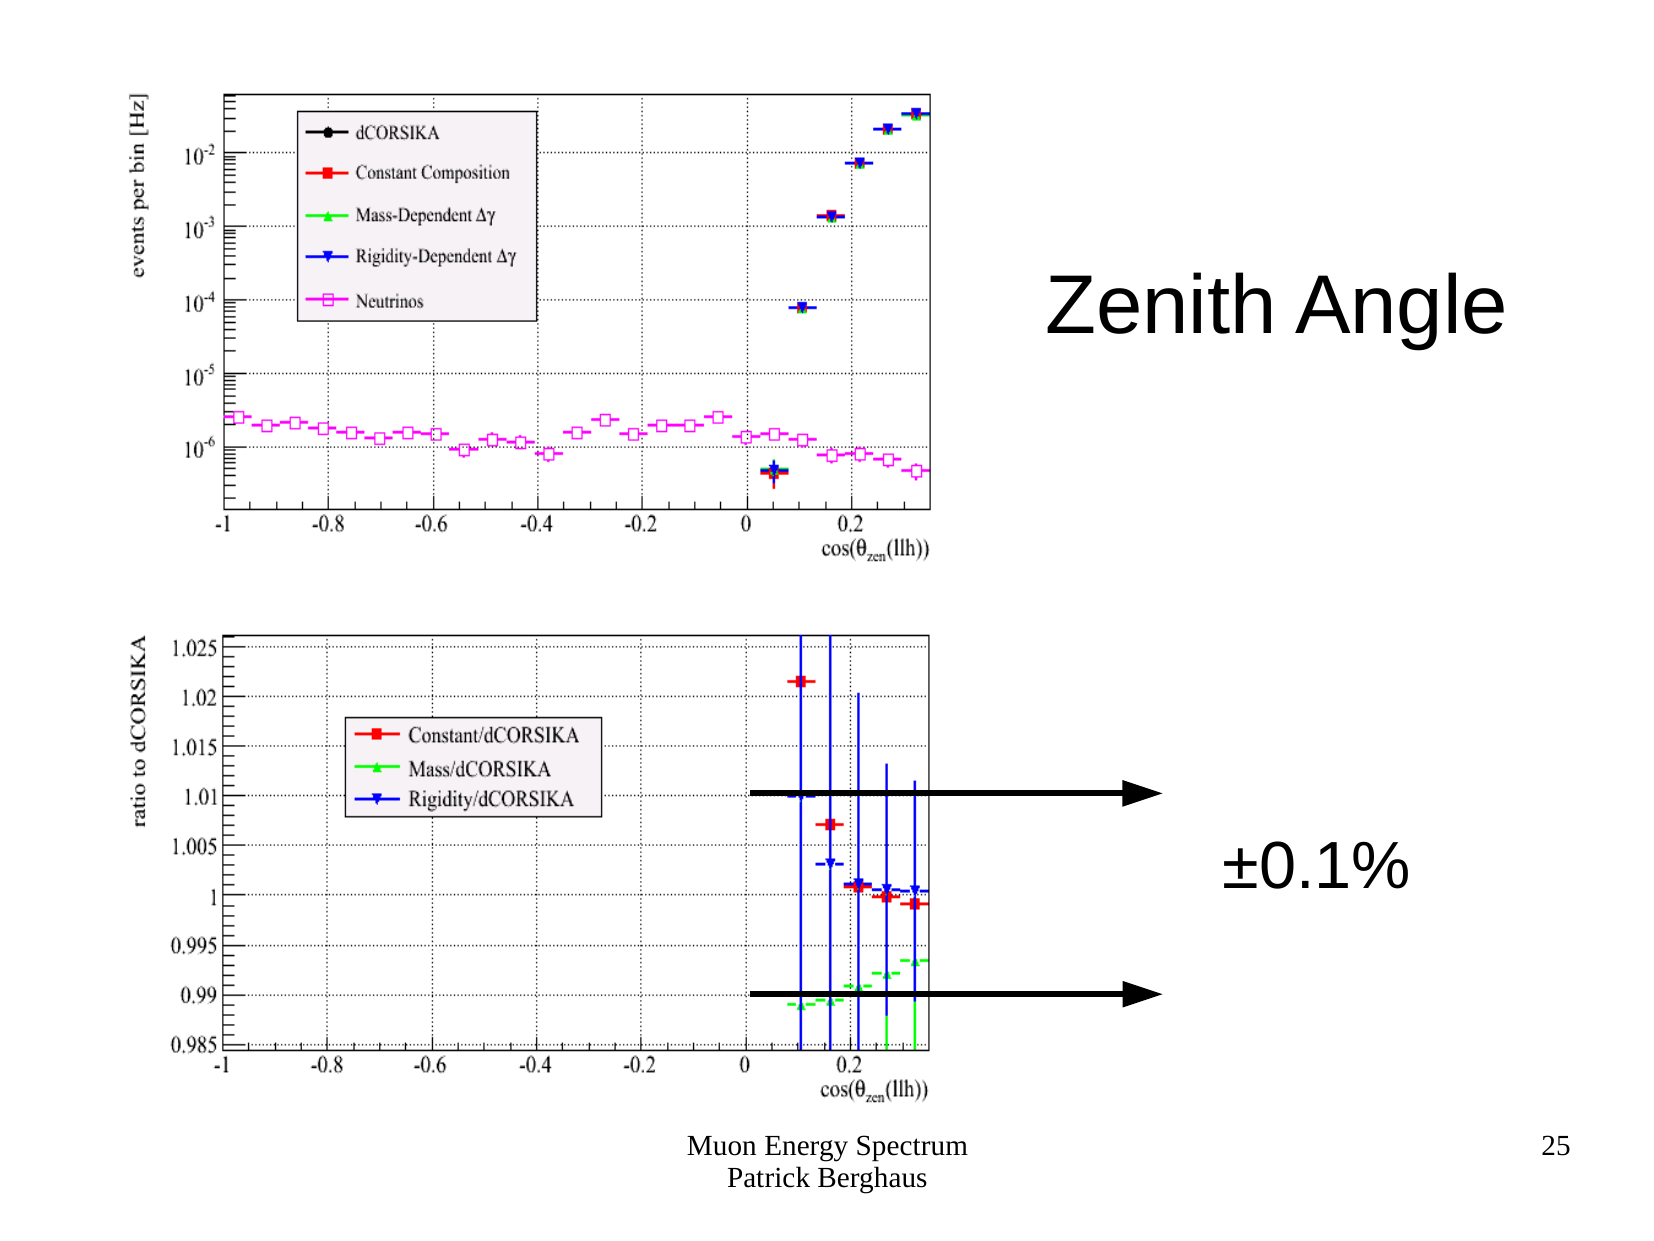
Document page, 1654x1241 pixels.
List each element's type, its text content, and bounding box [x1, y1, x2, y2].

text_box ±0.1% [1207, 821, 1422, 936]
picture [112, 43, 1013, 1126]
text_box Zenith Angle [1030, 250, 1528, 389]
